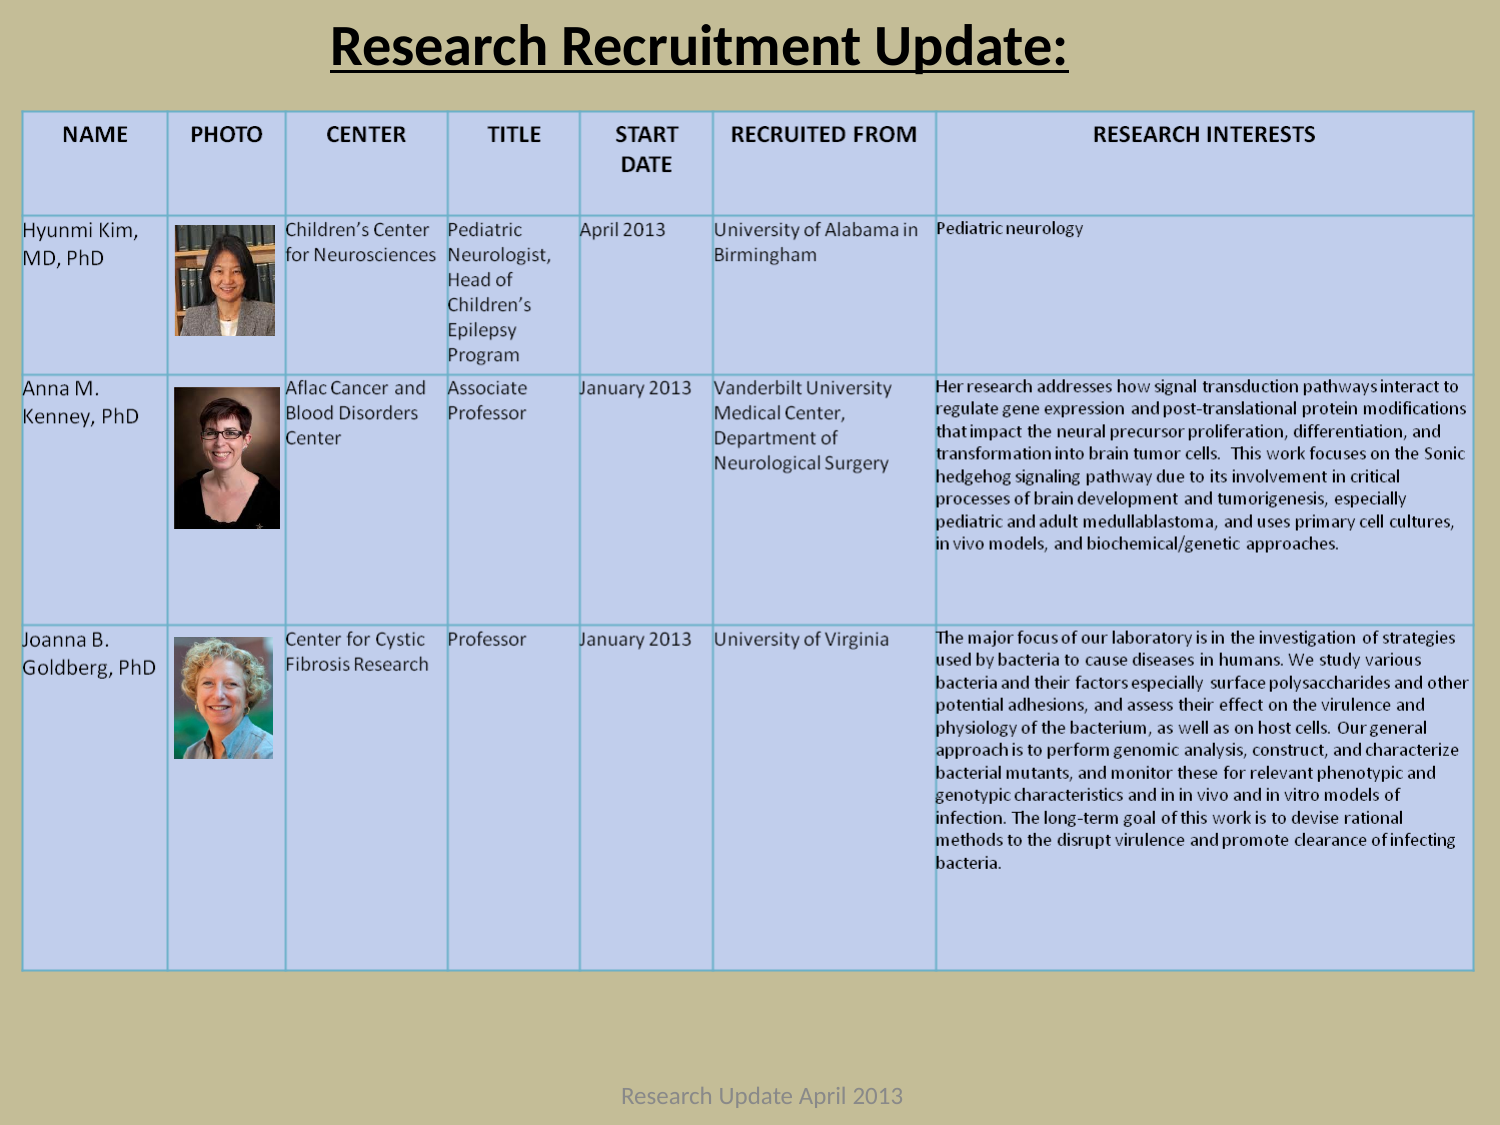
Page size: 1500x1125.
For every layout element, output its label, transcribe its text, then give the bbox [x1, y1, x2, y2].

picture [7, 100, 1486, 983]
text_box Research Recruitment Update: [0, 0, 1413, 88]
text_box Research Update April 2013 [525, 1065, 1000, 1125]
